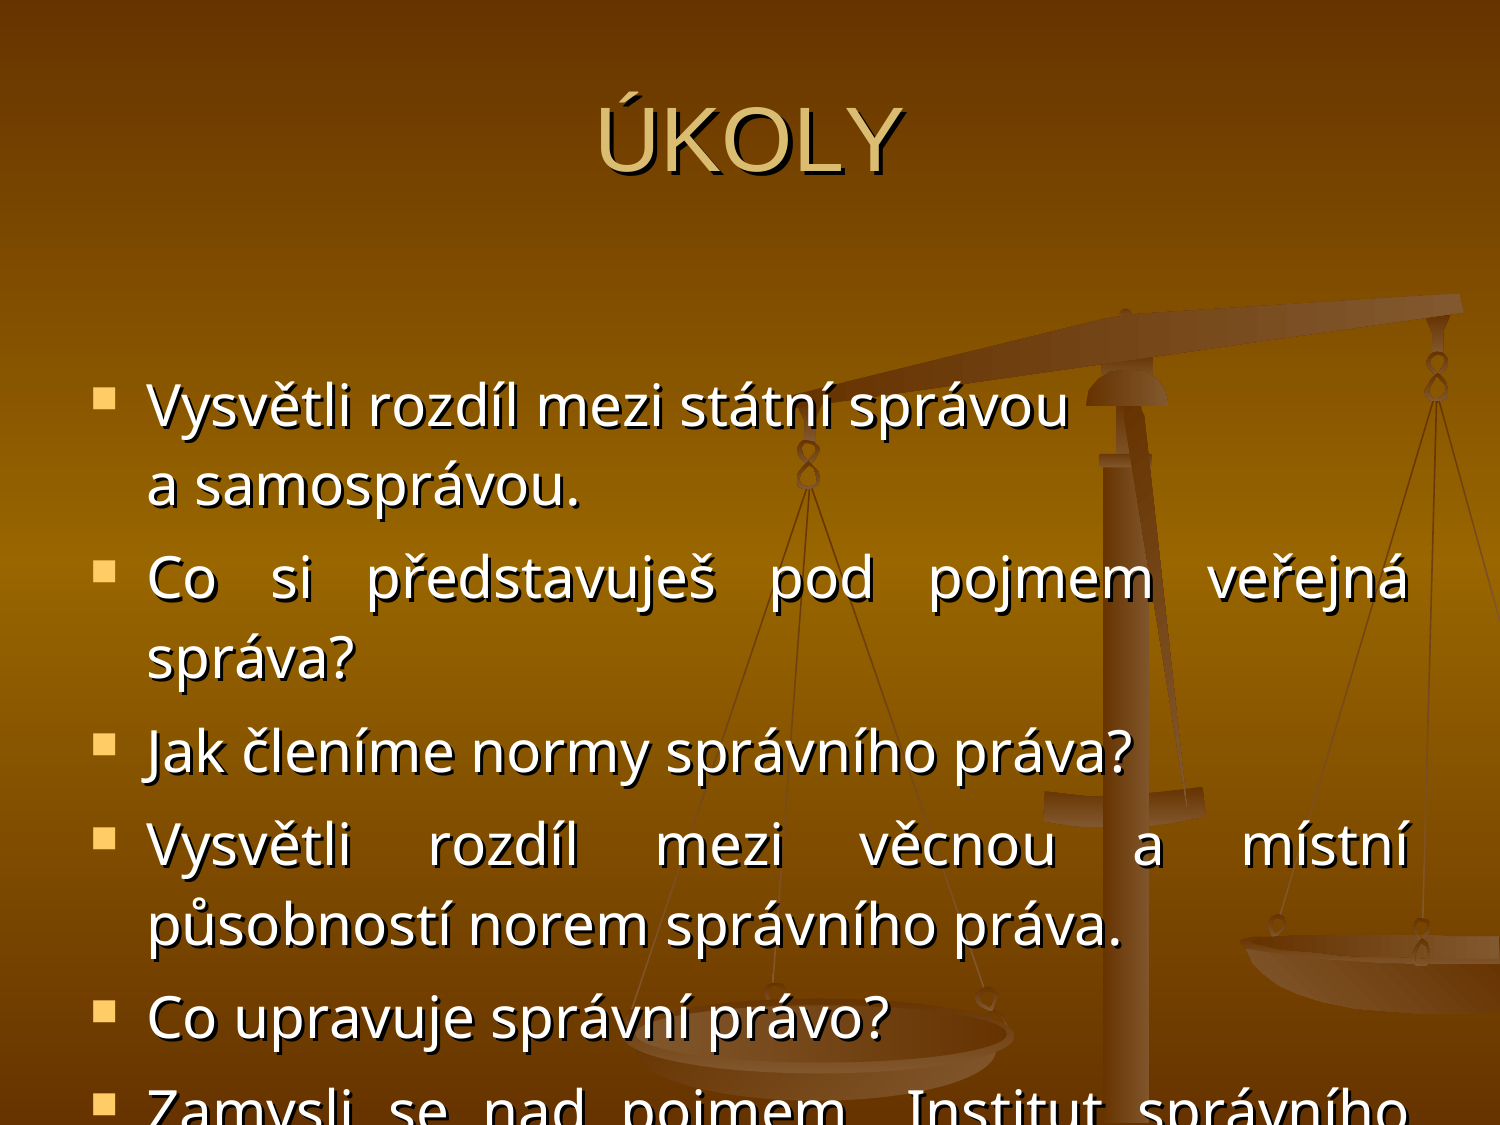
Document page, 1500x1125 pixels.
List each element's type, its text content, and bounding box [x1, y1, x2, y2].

title ÚKOLY [75, 45, 1426, 234]
list Vysvětli rozdíl mezi státní správou a samosprávou. Co si představuješ pod pojmem veřejná správa? Jak členíme normy správního práva? Vysvětli rozdíl mezi věcnou a místní působností norem správního práva. Co upravuje správní právo? Zamysli se nad pojmem „Institut správního uvážení“. [75, 262, 1426, 1125]
